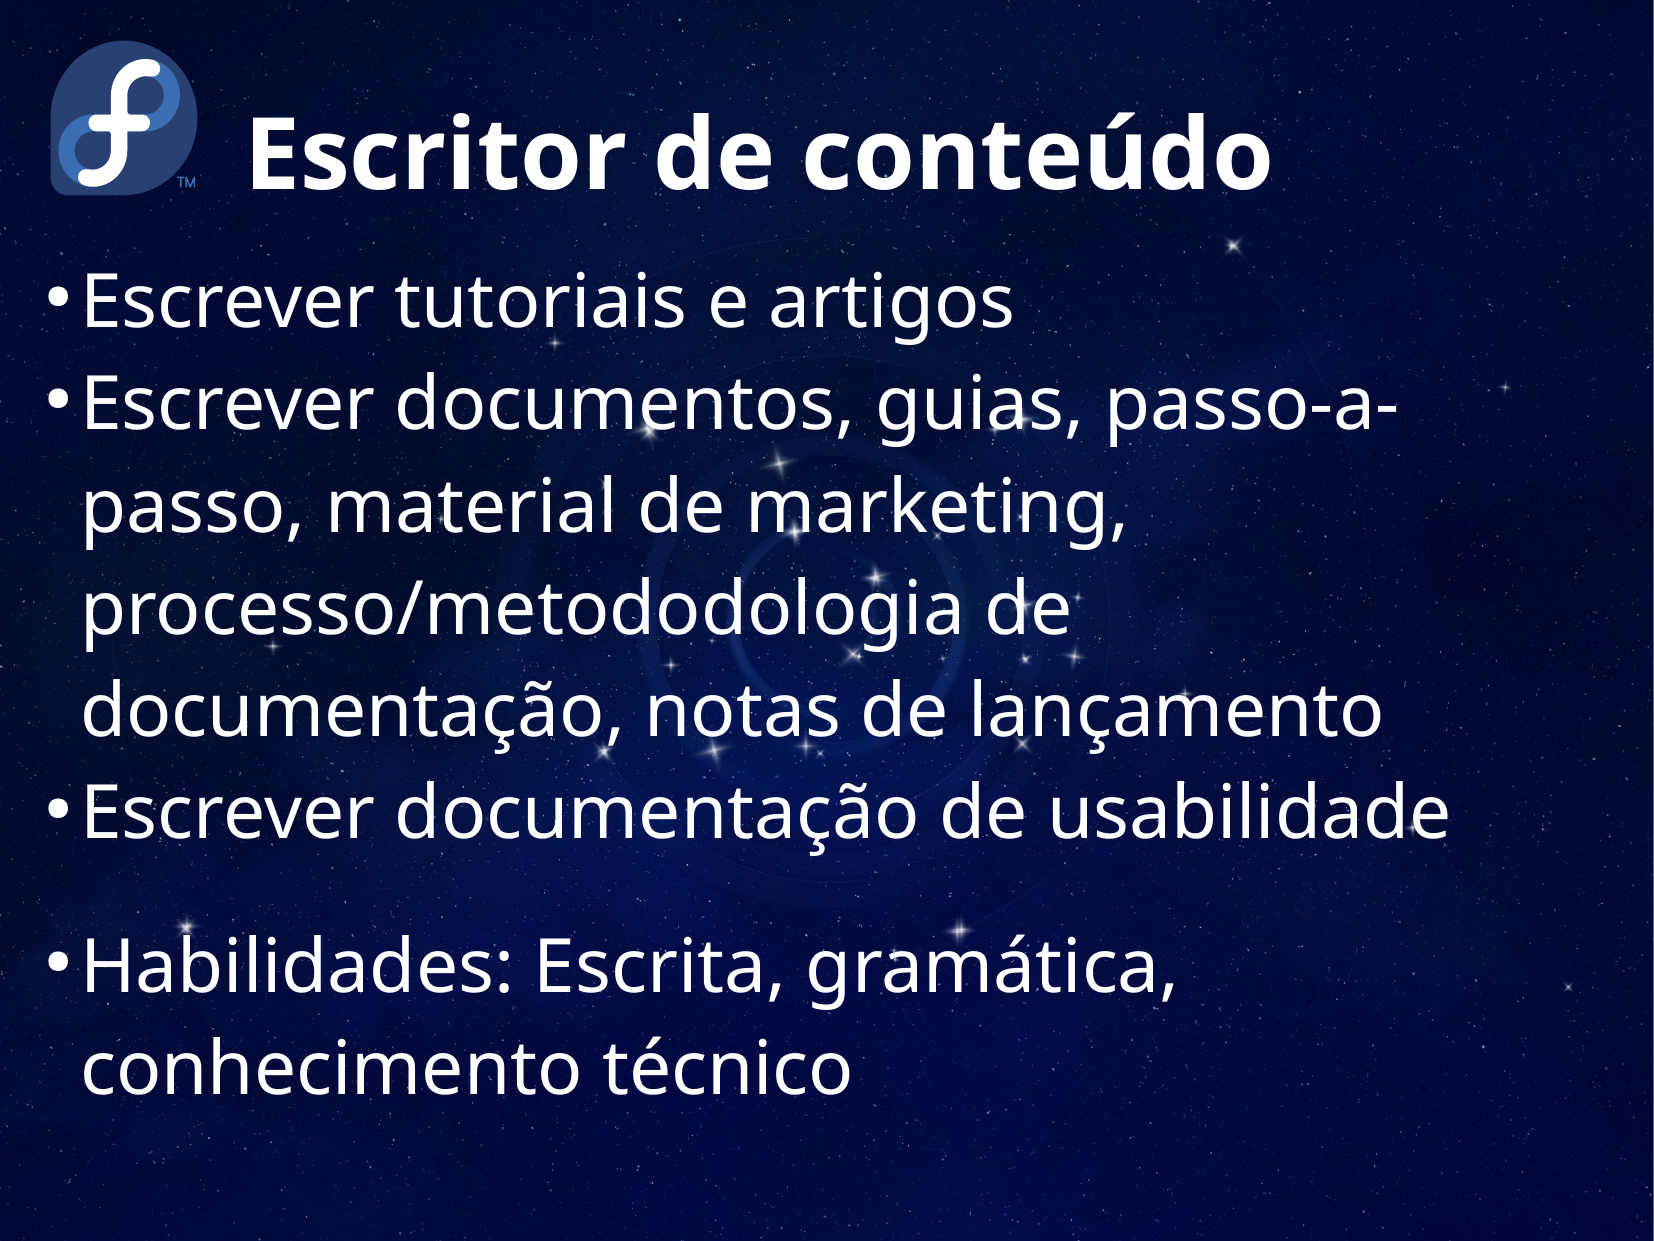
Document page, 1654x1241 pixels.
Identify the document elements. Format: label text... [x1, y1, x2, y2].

text_box Escritor de conteúdo [218, 82, 1273, 215]
picture [0, 0, 1654, 1241]
text_box [176, 176, 196, 188]
text_box Escrever tutoriais e artigos Escrever documentos, guias, passo-a-passo, material de marketing, processo/metododologia de documentação, notas de lançamento Escrever documentação de usabilidade Habilidades: Escrita, gramática, conhecimento técnico [30, 240, 1621, 1216]
text_box [50, 40, 198, 196]
